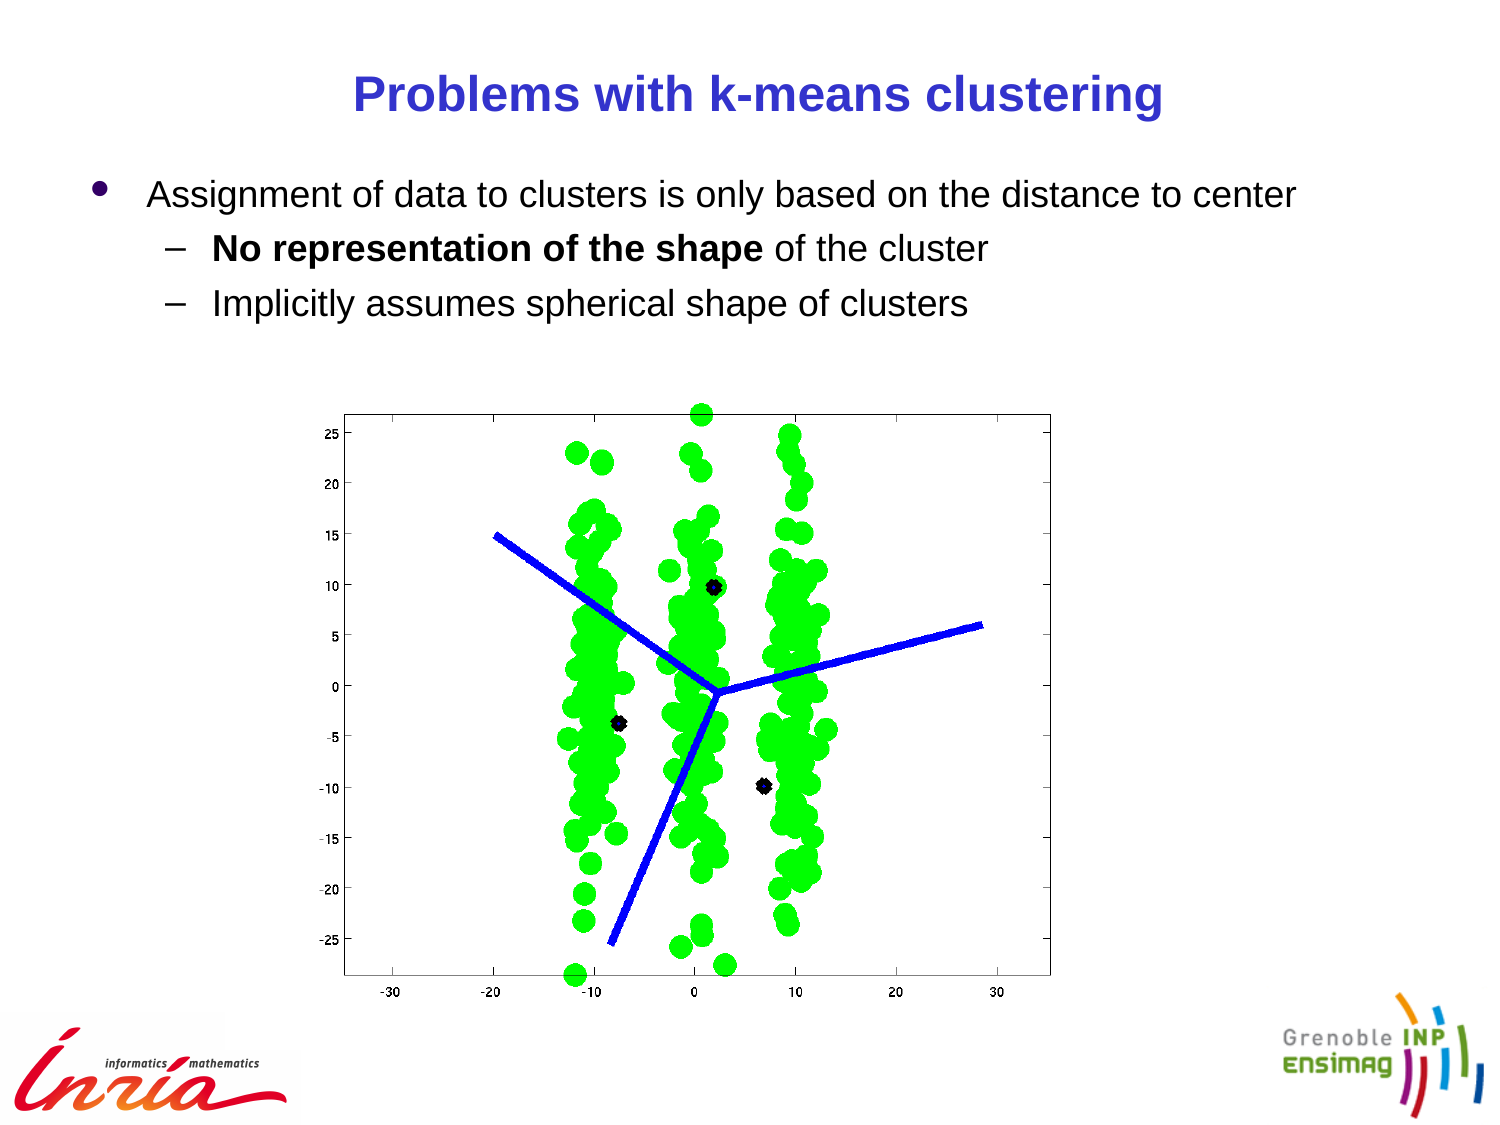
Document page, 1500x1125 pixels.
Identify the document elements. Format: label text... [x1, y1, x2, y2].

picture [0, 1012, 301, 1125]
title Problems with k-means clustering [75, 45, 1426, 138]
list Assignment of data to clusters is only based on the distance to center No representation of the shape of the cluster Implicitly assumes spherical shape of clusters [75, 162, 1426, 1101]
picture [1266, 986, 1489, 1125]
